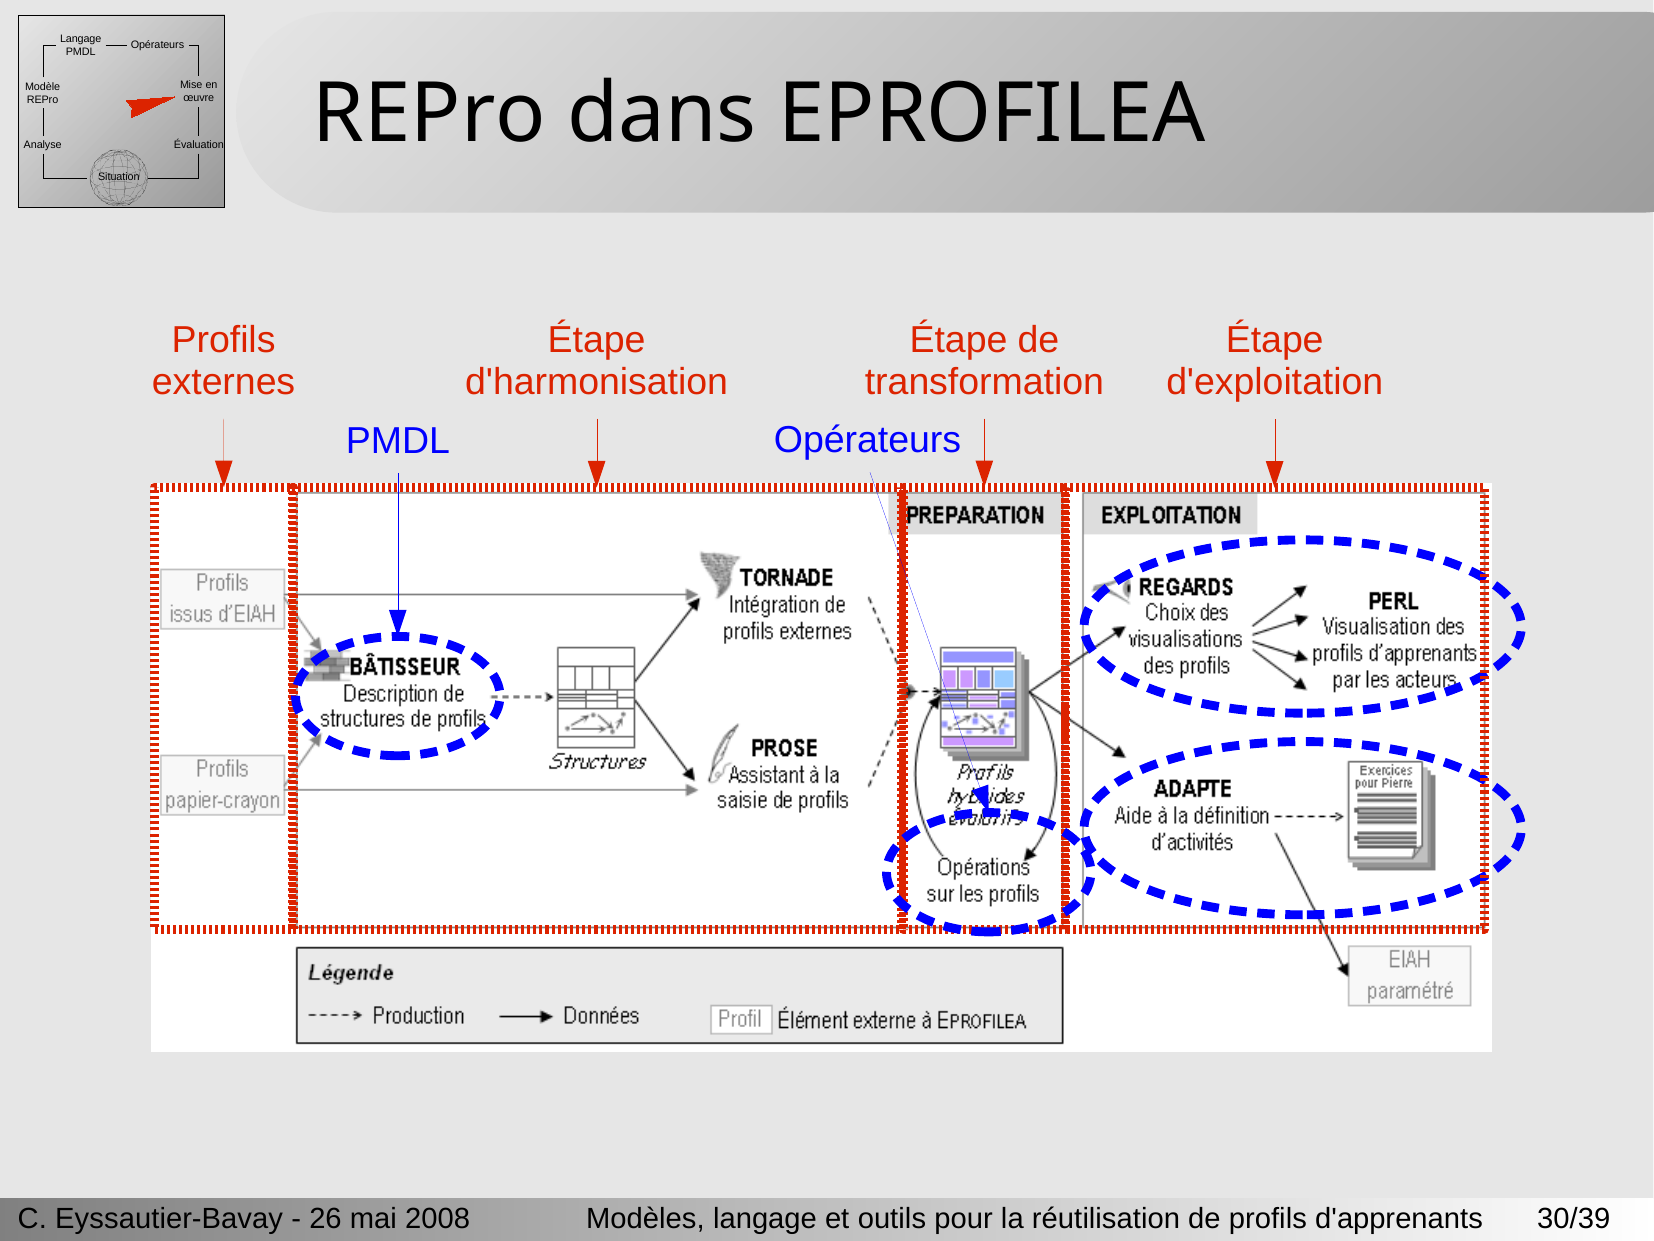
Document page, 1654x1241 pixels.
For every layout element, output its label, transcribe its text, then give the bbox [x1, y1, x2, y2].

text_box [126, 96, 175, 118]
title REPro dans EPROFILEA [312, 6, 1654, 214]
text_box PMDL [321, 411, 475, 473]
picture [878, 483, 900, 547]
text_box Opérateurs [759, 410, 981, 473]
text_box Étape de transformation [836, 310, 1132, 419]
chart [12, 13, 228, 213]
picture [151, 483, 1492, 1052]
text_box Étape d'harmonisation [449, 310, 745, 419]
text_box Étape d'exploitation [1144, 311, 1406, 420]
text_box Profils externes [135, 310, 312, 419]
